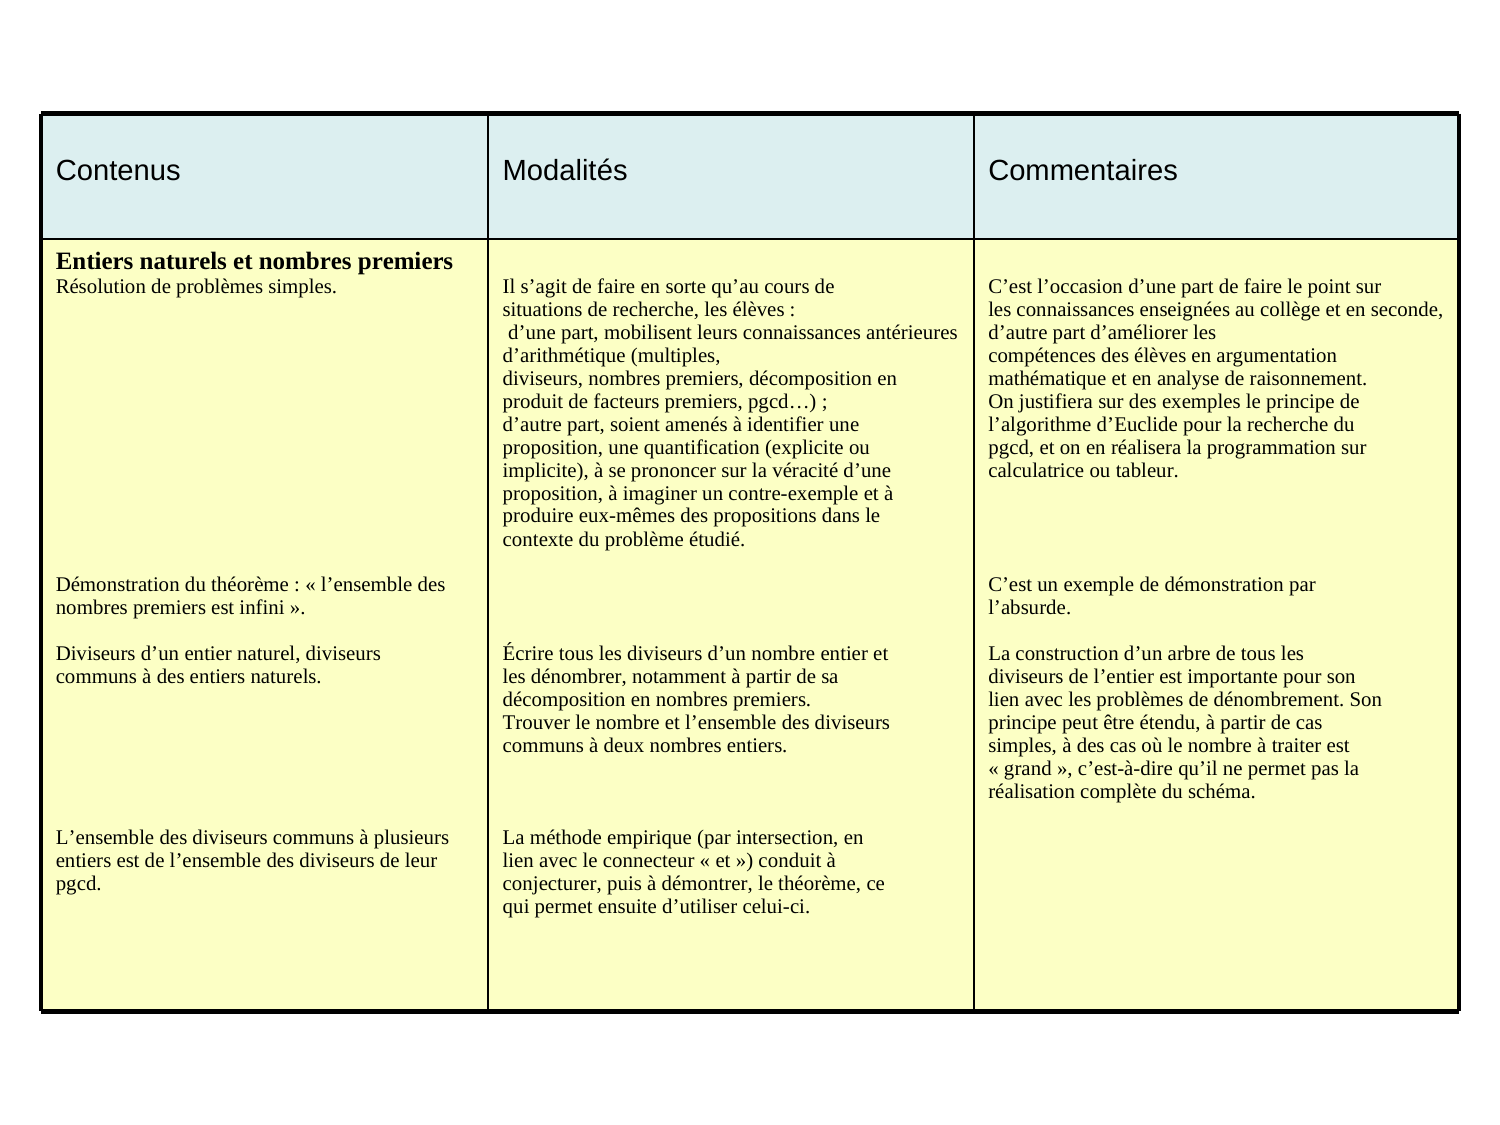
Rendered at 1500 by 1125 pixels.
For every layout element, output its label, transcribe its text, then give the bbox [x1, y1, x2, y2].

text_box Modalités [489, 116, 973, 238]
text_box C’est l’occasion d’une part de faire le point sur les connaissances enseignées au collège et en seconde, d’autre part d’améliorer les compétences des élèves en argumentation mathématique et en analyse de raisonnement. On justifiera sur des exemples le principe de l’algorithme d’Euclide pour la recherche du pgcd, et on en réalisera la programmation sur calculatrice ou tableur. C’est un exemple de démonstration par l’absurde. La construction d’un arbre de tous les diviseurs de l’entier est importante pour son lien avec les problèmes de dénombrement. Son principe peut être étendu, à partir de cas simples, à des cas où le nombre à traiter est « grand », c’est-à-dire qu’il ne permet pas la réalisation complète du schéma. [975, 240, 1457, 1009]
text_box Entiers naturels et nombres premiers Résolution de problèmes simples. Démonstration du théorème : « l’ensemble des nombres premiers est infini ». Diviseurs d’un entier naturel, diviseurs communs à des entiers naturels. L’ensemble des diviseurs communs à plusieurs entiers est de l’ensemble des diviseurs de leur pgcd. [43, 240, 487, 1009]
text_box Commentaires [975, 116, 1457, 238]
text_box Il s’agit de faire en sorte qu’au cours de situations de recherche, les élèves : d’une part, mobilisent leurs connaissances antérieures d’arithmétique (multiples, diviseurs, nombres premiers, décomposition en produit de facteurs premiers, pgcd…) ; d’autre part, soient amenés à identifier une proposition, une quantification (explicite ou implicite), à se prononcer sur la véracité d’une proposition, à imaginer un contre-exemple et à produire eux-mêmes des propositions dans le contexte du problème étudié. Écrire tous les diviseurs d’un nombre entier et les dénombrer, notamment à partir de sa décomposition en nombres premiers. Trouver le nombre et l’ensemble des diviseurs communs à deux nombres entiers. La méthode empirique (par intersection, en lien avec le connecteur « et ») conduit à conjecturer, puis à démontrer, le théorème, ce qui permet ensuite d’utiliser celui-ci. [489, 240, 973, 1009]
text_box Contenus [43, 116, 487, 238]
